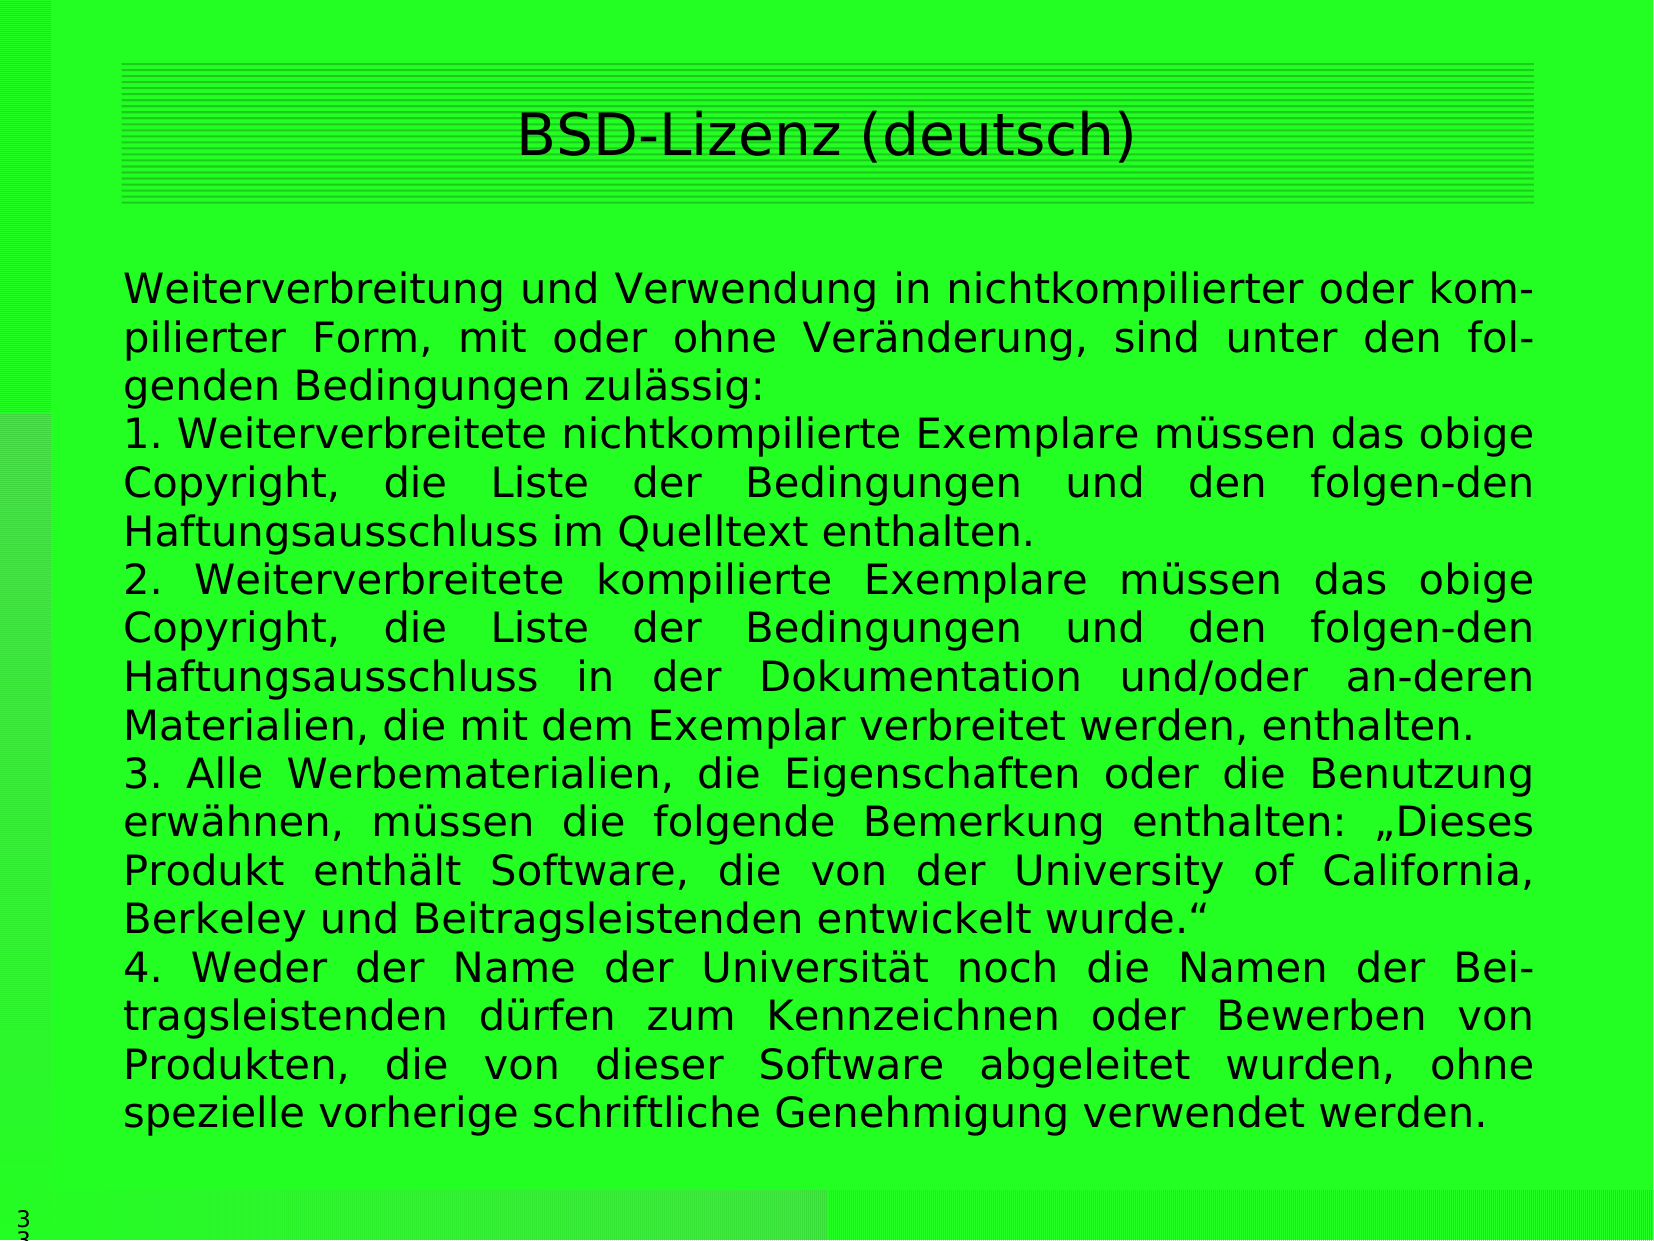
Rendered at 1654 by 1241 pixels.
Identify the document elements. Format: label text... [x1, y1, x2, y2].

subtitle Weiterverbreitung und Verwendung in nichtkompilierter oder kom-pilierter Form, mit oder ohne Veränderung, sind unter den fol-genden Bedingungen zulässig: 1. Weiterverbreitete nichtkompilierte Exemplare müssen das obige Copyright, die Liste der Bedingungen und den folgen-den Haftungsausschluss im Quelltext enthalten. 2. Weiterverbreitete kompilierte Exemplare müssen das obige Copyright, die Liste der Bedingungen und den folgen-den Haftungsausschluss in der Dokumentation und/oder an-deren Materialien, die mit dem Exemplar verbreitet werden, enthalten. 3. Alle Werbematerialien, die Eigenschaften oder die Benutzung erwähnen, müssen die folgende Bemerkung enthalten: „Dieses Produkt enthält Software, die von der University of California, Berkeley und Beitragsleistenden entwickelt wurde.“ 4. Weder der Name der Universität noch die Namen der Bei-tragsleistenden dürfen zum Kennzeichnen oder Bewerben von Produkten, die von dieser Software abgeleitet wurden, ohne spezielle vorherige schriftliche Genehmigung verwendet werden. [123, 264, 1536, 1187]
title BSD-Lizenz (deutsch) [151, 64, 1503, 208]
